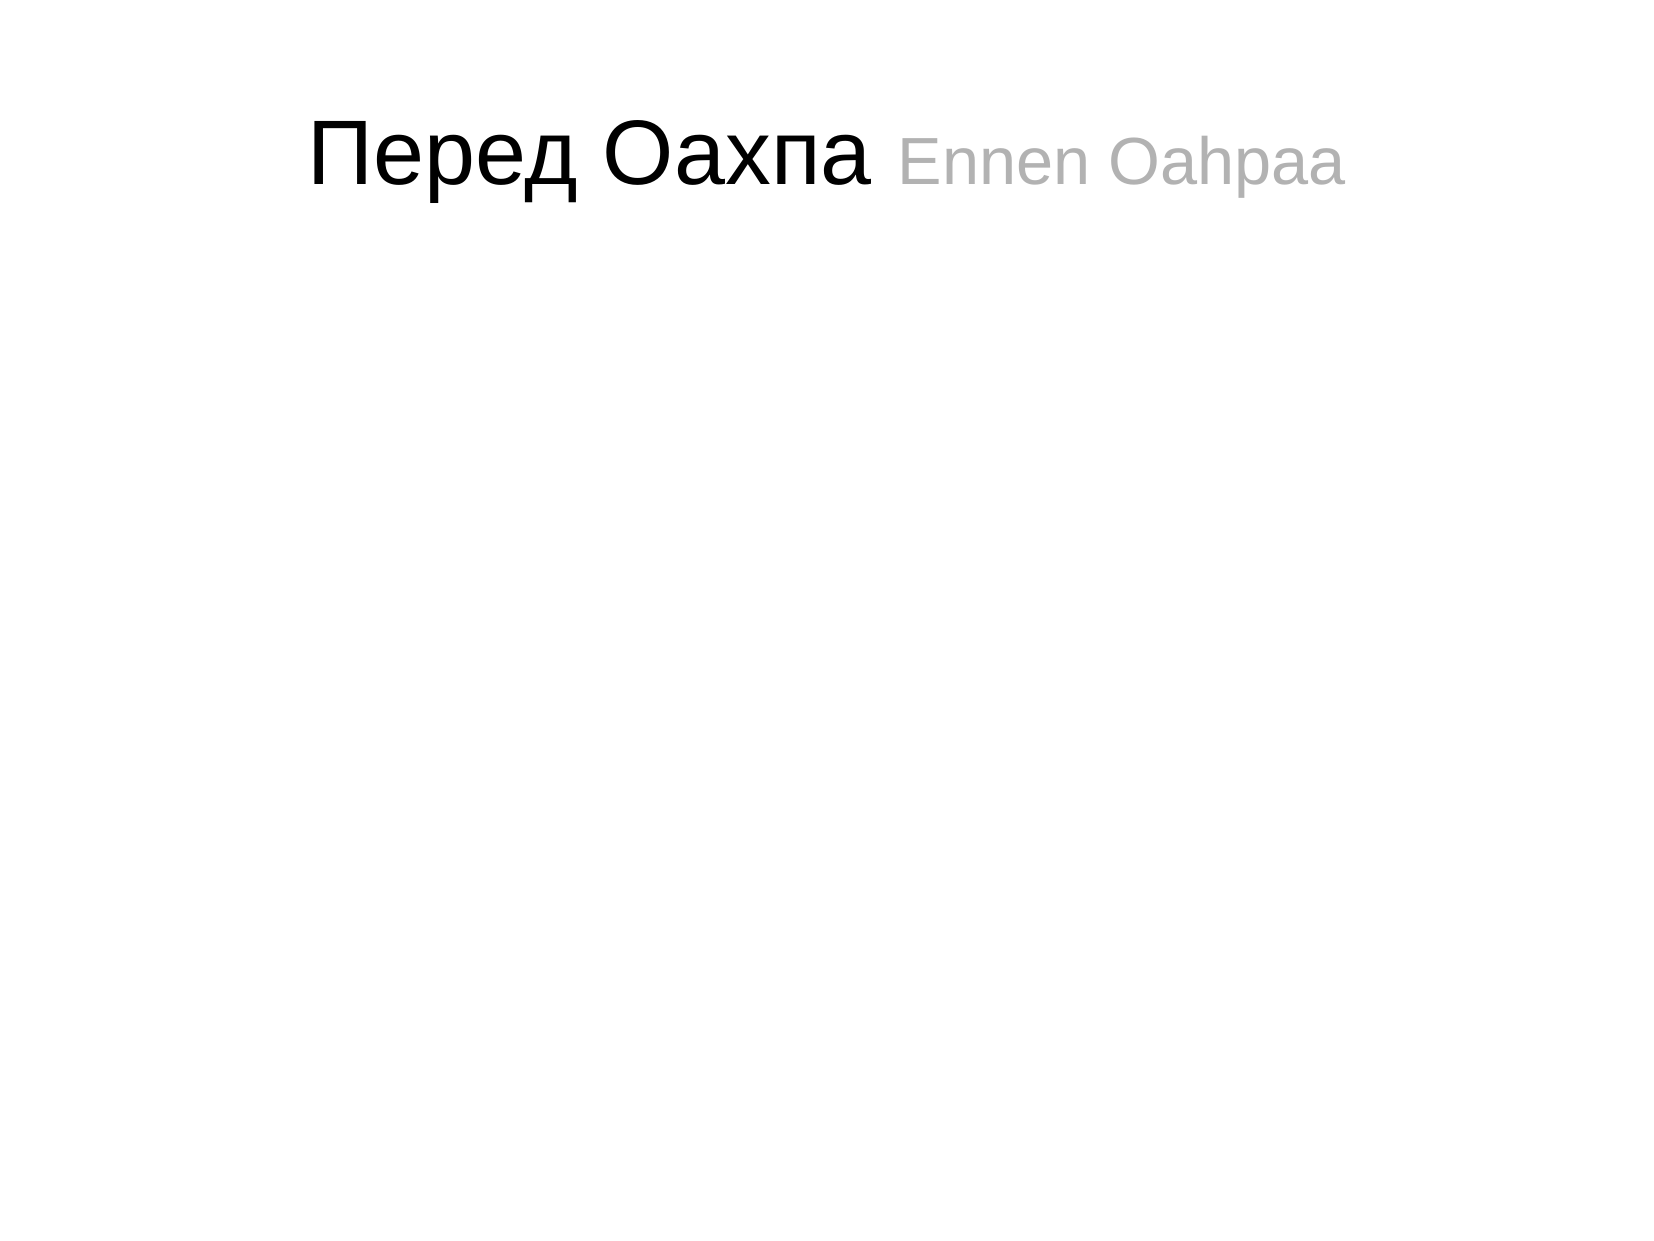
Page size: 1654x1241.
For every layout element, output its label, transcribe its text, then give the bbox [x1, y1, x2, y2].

title Перед Оахпа Ennen Oahpaa [82, 49, 1571, 257]
